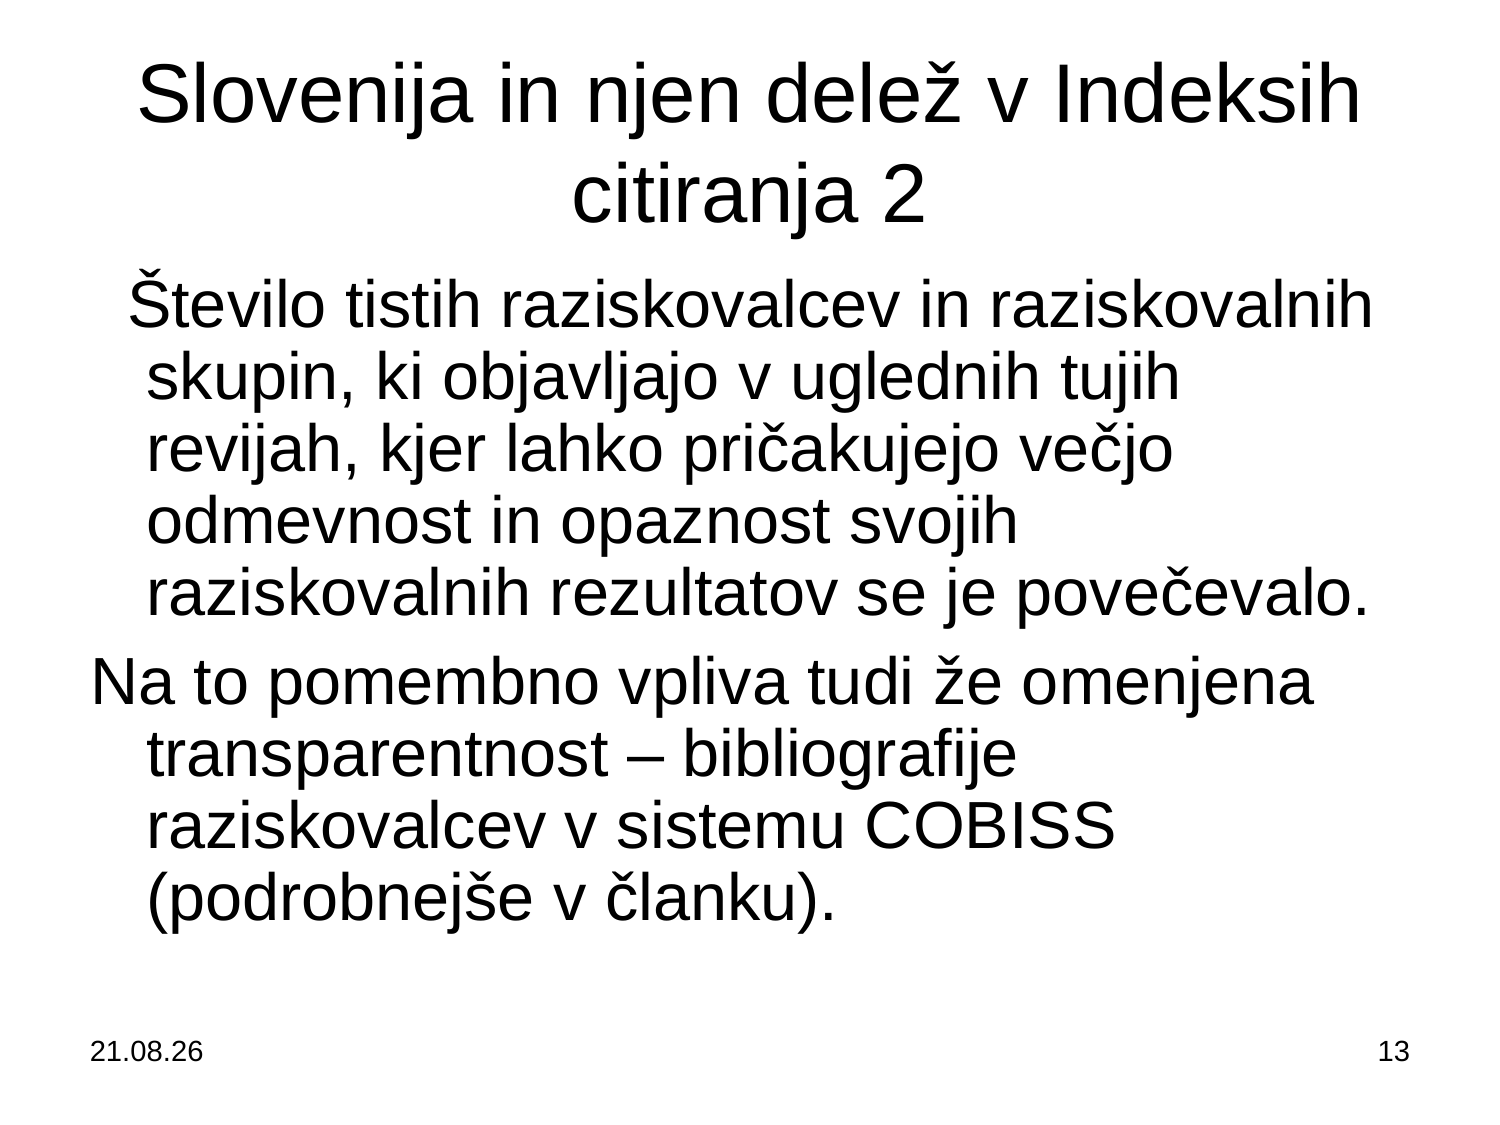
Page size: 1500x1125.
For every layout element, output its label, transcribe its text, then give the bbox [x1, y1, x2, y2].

list Število tistih raziskovalcev in raziskovalnih skupin, ki objavljajo v uglednih tujih revijah, kjer lahko pričakujejo večjo odmevnost in opaznost svojih raziskovalnih rezultatov se je povečevalo. Na to pomembno vpliva tudi že omenjena transparentnost – bibliografije raziskovalcev v sistemu COBISS (podrobnejše v članku). [75, 262, 1426, 1006]
text_box <number> [1074, 1024, 1426, 1103]
text_box 05.11.14 [74, 1024, 426, 1103]
title Slovenija in njen delež v Indeksih citiranja 2 [75, 31, 1426, 247]
